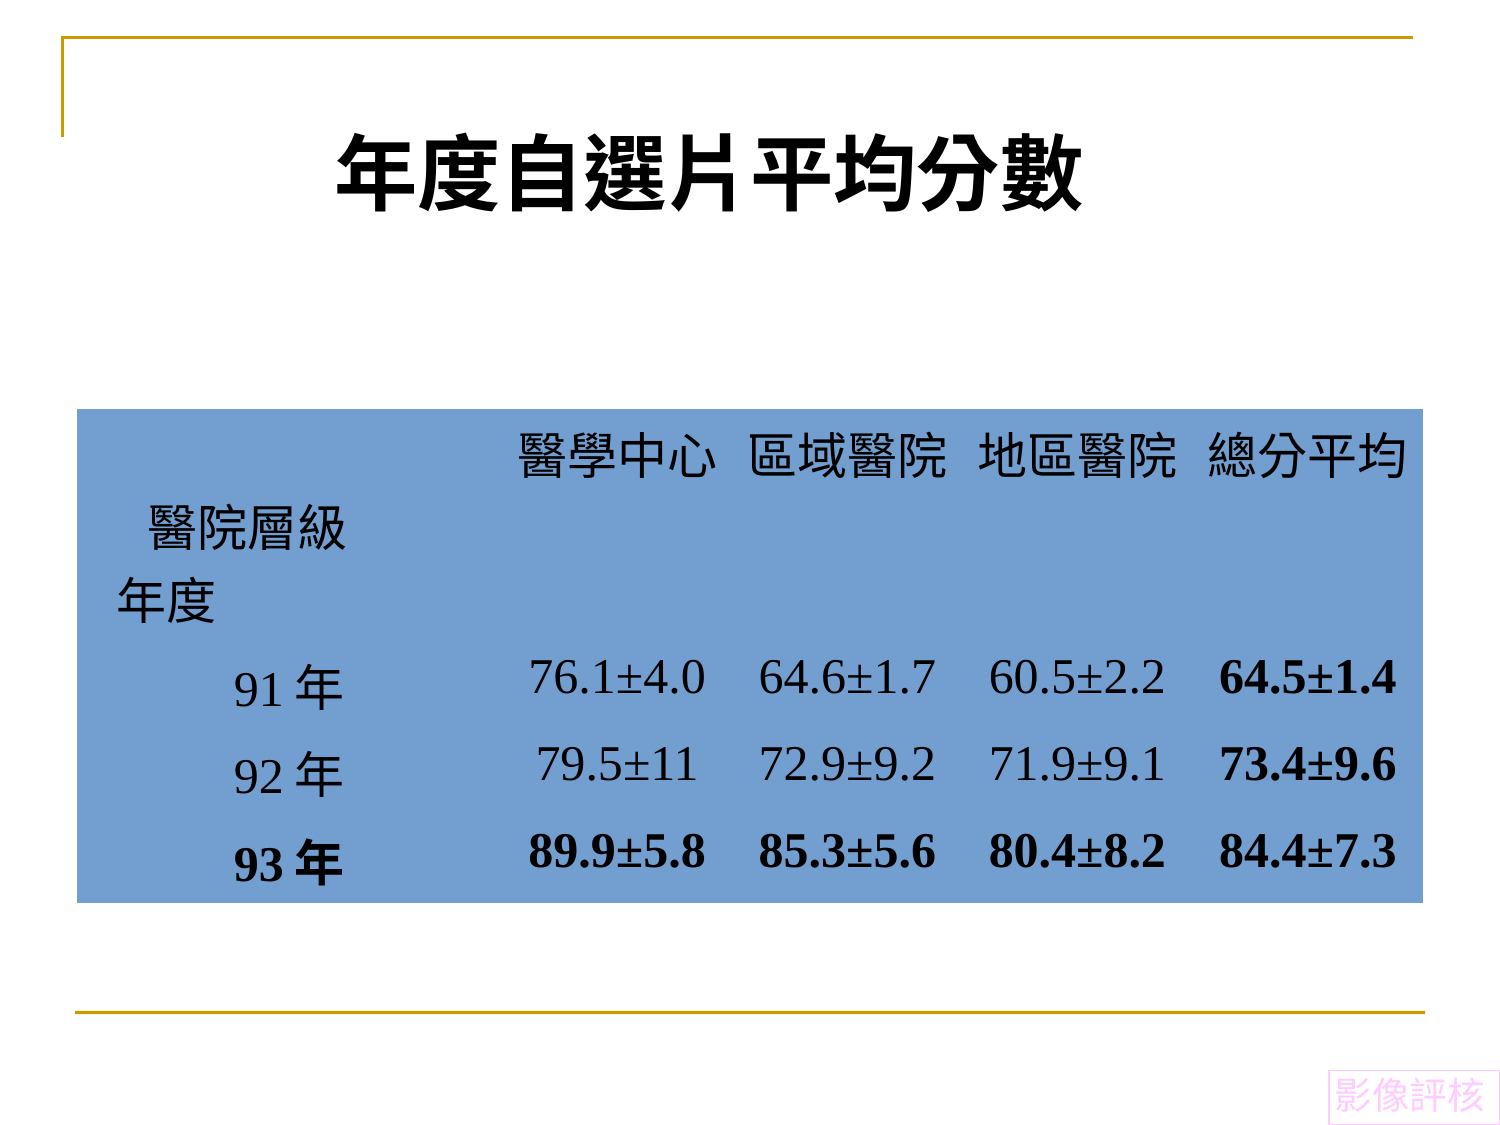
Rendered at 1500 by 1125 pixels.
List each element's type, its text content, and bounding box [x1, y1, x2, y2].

table_cell 73.4±9.6 [1193, 729, 1423, 816]
table_cell 64.5±1.4 [1193, 641, 1423, 729]
table_cell 85.3±5.6 [732, 816, 962, 903]
table_cell 93年 [77, 816, 502, 903]
text_box 年度自選片平均分數 [289, 113, 1129, 229]
table_cell 80.4±8.2 [962, 816, 1193, 903]
table_cell 89.9±5.8 [502, 816, 732, 903]
table_cell 72.9±9.2 [732, 729, 962, 816]
text_box 影像評核 [1319, 1064, 1500, 1125]
table_header 總分平均 [1193, 409, 1423, 641]
table_cell 92年 [77, 729, 502, 816]
table_header 醫學中心 [502, 409, 732, 641]
text_box 影像評核 [1330, 1071, 1499, 1124]
table_cell 79.5±11 [502, 729, 732, 816]
table_cell 71.9±9.1 [962, 729, 1193, 816]
table_cell 76.1±4.0 [502, 641, 732, 729]
table_cell 91年 [77, 641, 502, 729]
table_cell 60.5±2.2 [962, 641, 1193, 729]
table_cell 64.6±1.7 [732, 641, 962, 729]
table_cell 84.4±7.3 [1193, 816, 1423, 903]
table_header 地區醫院 [962, 409, 1193, 641]
table_header 區域醫院 [732, 409, 962, 641]
table_header 醫院層級 年度 [77, 409, 502, 641]
